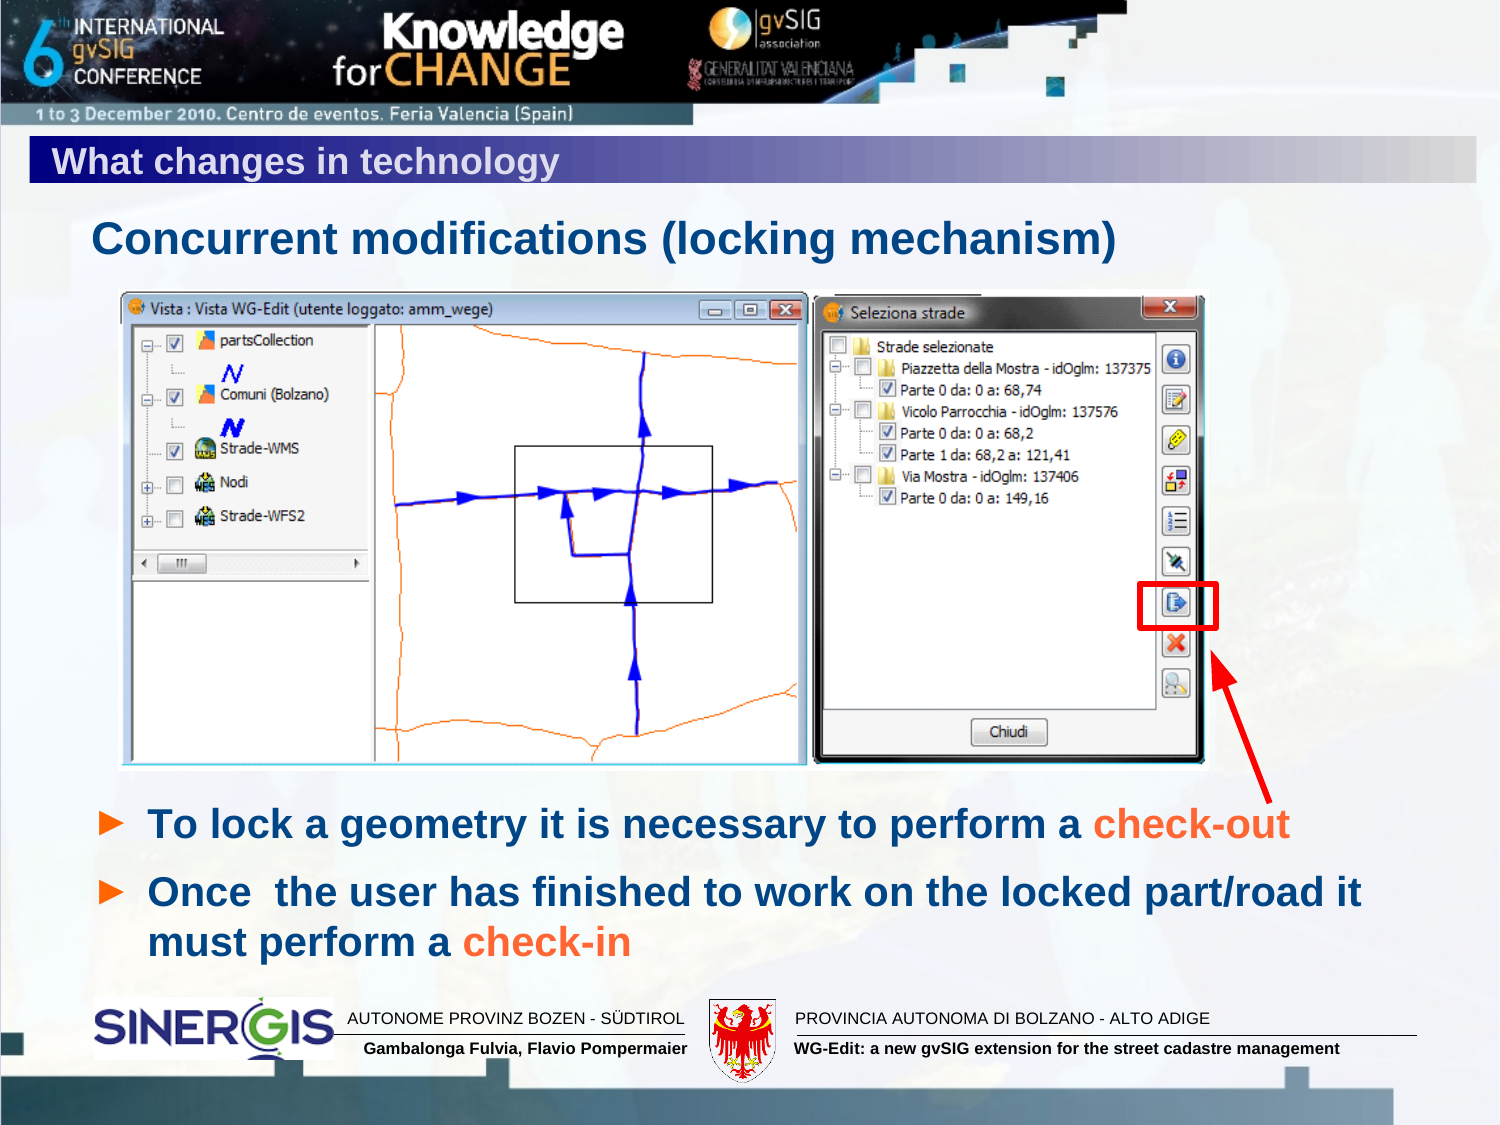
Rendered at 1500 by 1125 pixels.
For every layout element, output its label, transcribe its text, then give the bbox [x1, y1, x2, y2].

text_box What changes in technology [36, 133, 891, 196]
text_box Concurrent modifications (locking mechanism) To lock a geometry it is necessary to perform a check-out Once the user has finished to work on the locked part/road it must perform a check-in [76, 200, 1468, 852]
text_box [29, 135, 36, 184]
picture [0, 0, 1500, 1125]
text_box [891, 135, 1477, 184]
